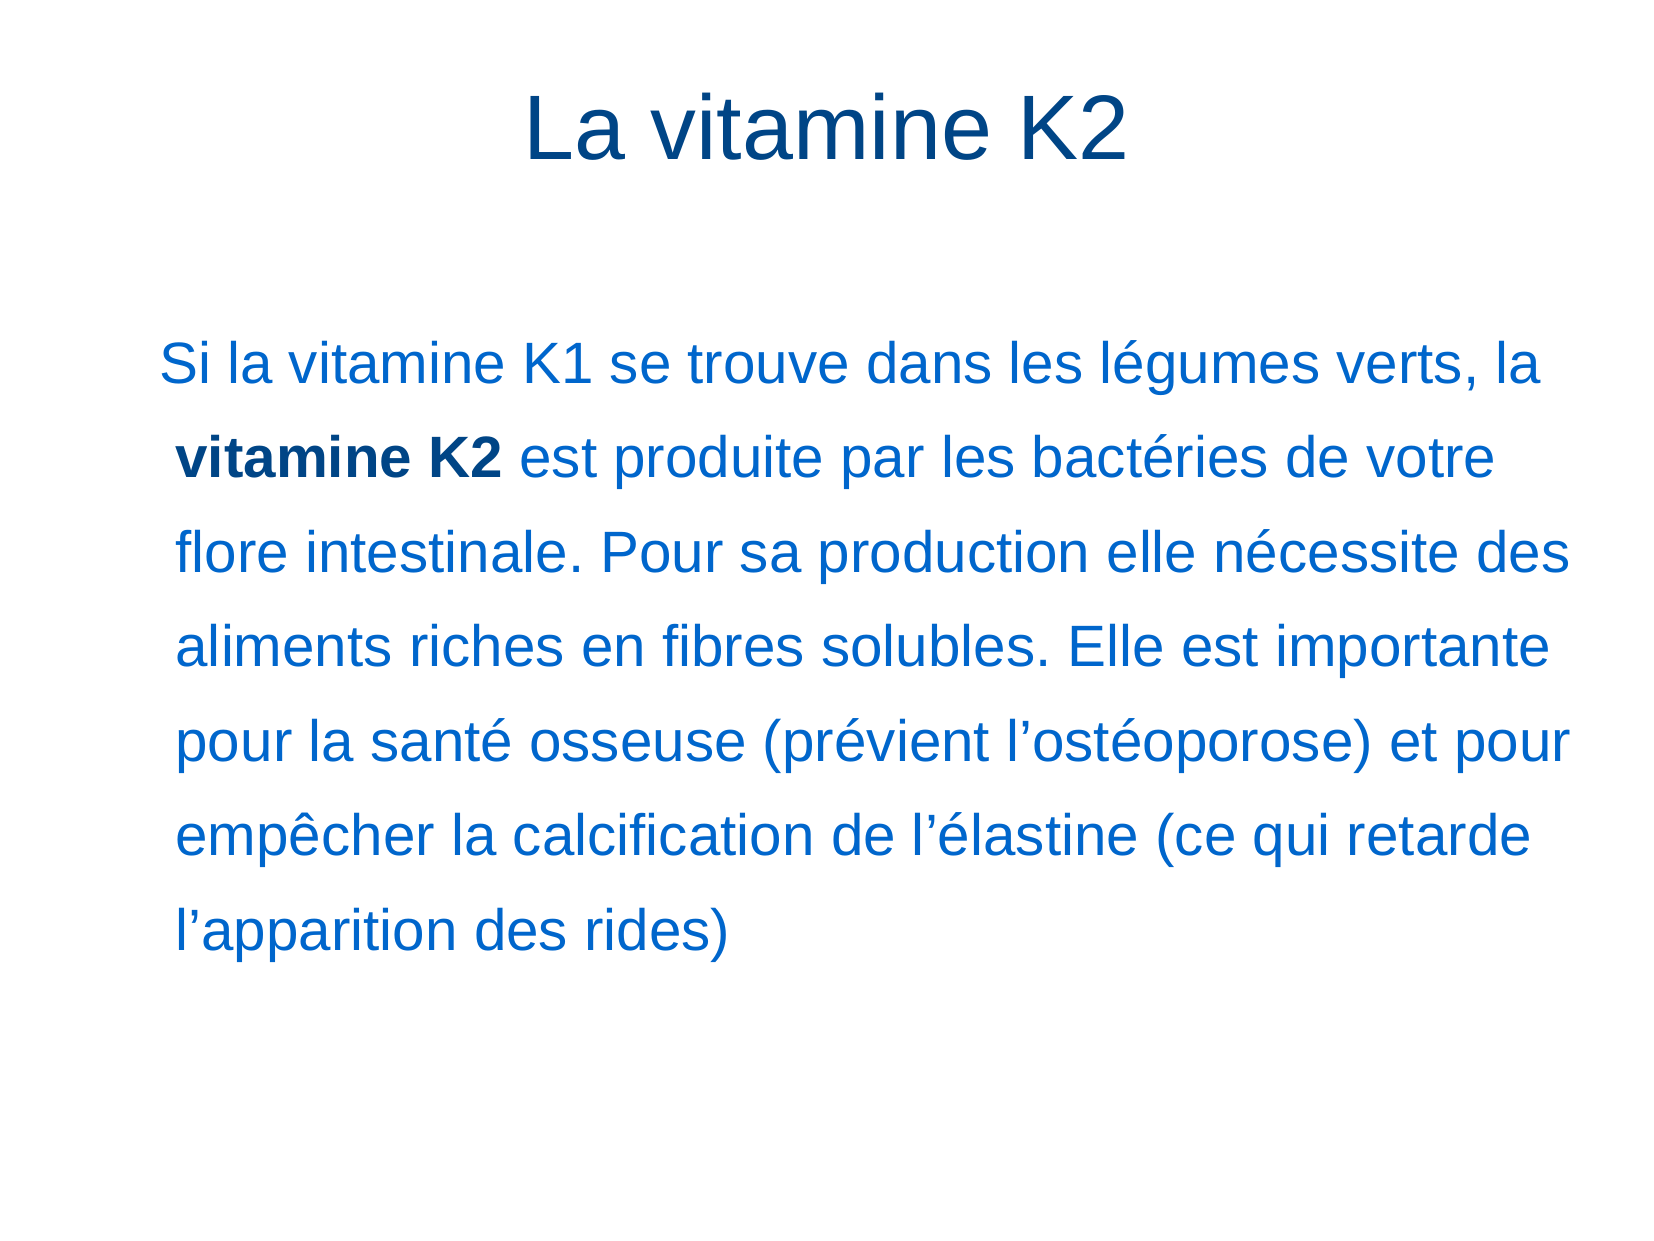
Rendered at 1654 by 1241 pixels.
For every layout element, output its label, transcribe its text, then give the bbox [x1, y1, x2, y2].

list Si la vitamine K1 se trouve dans les légumes verts, la vitamine K2 est produite par les bactéries de votre flore intestinale. Pour sa production elle nécessite des aliments riches en fibres solubles. Elle est importante pour la santé osseuse (prévient l’ostéoporose) et pour empêcher la calcification de l’élastine (ce qui retarde l’apparition des rides) [88, 236, 1577, 1057]
title La vitamine K2 [82, 49, 1571, 207]
